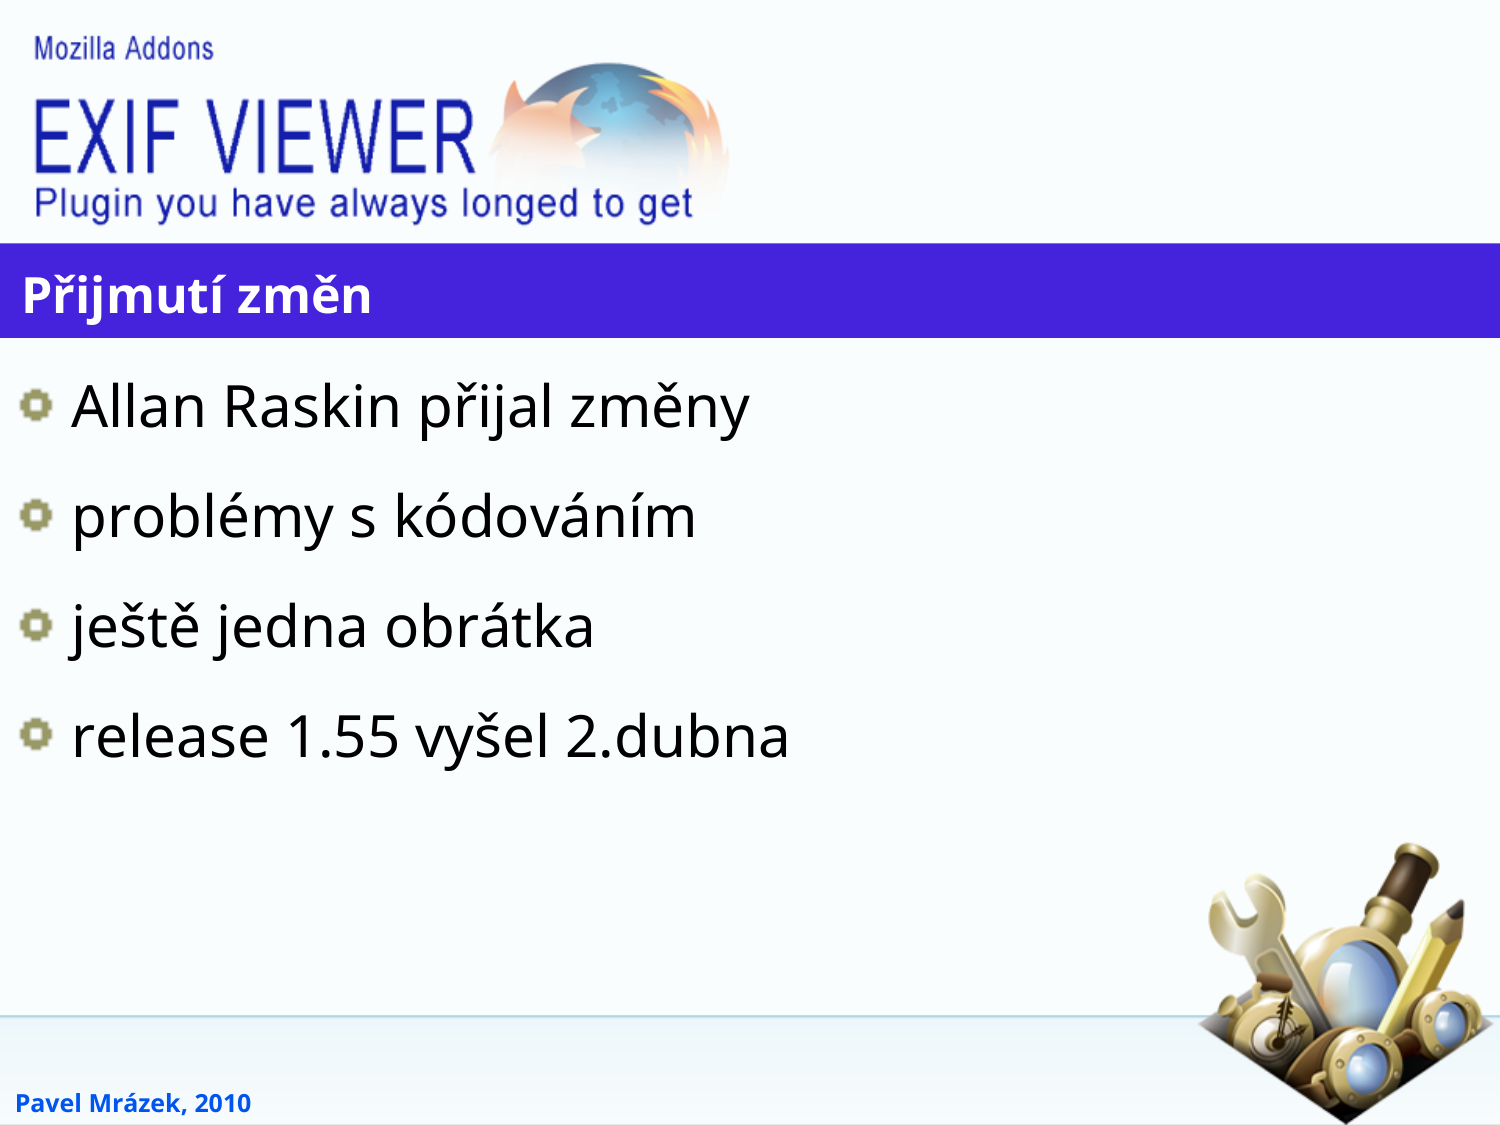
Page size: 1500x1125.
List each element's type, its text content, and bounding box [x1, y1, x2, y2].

text_box Přijmutí změn [6, 255, 389, 331]
picture [0, 832, 1500, 1125]
text_box [0, 243, 1500, 338]
picture [14, 603, 57, 646]
text_box Allan Raskin přijal změny problémy s kódováním ještě jedna obrátka release 1.55 vyšel 2.dubna [0, 361, 1500, 777]
picture [14, 493, 57, 536]
picture [29, 30, 739, 231]
picture [14, 383, 57, 426]
picture [14, 712, 57, 755]
text_box Pavel Mrázek, 2010 [0, 1079, 414, 1125]
